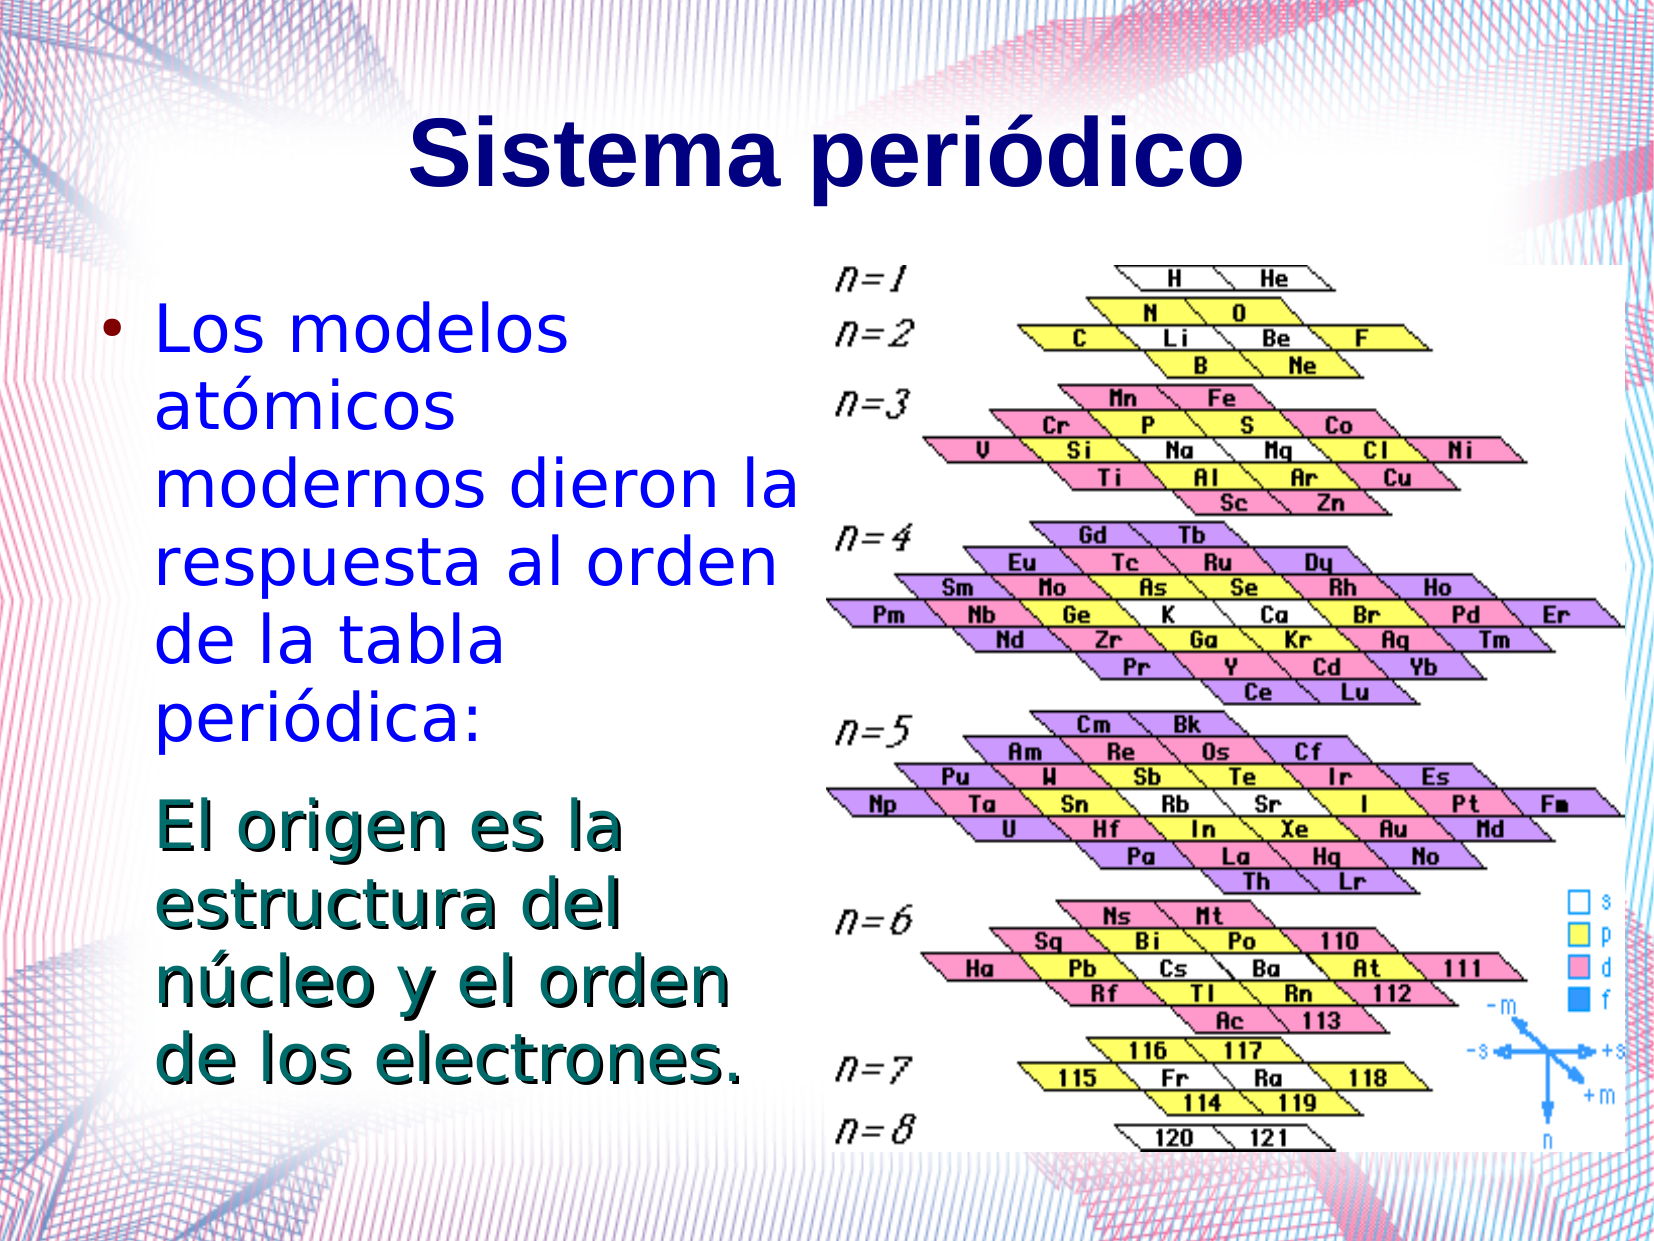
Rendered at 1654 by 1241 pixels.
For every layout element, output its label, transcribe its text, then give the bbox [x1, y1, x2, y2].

title Sistema periódico [82, 49, 1571, 257]
picture [0, 0, 1654, 1241]
list Los modelos atómicos modernos dieron la respuesta al orden de la tabla periódica: El origen es la estructura del núcleo y el orden de los electrones. [82, 290, 809, 1109]
